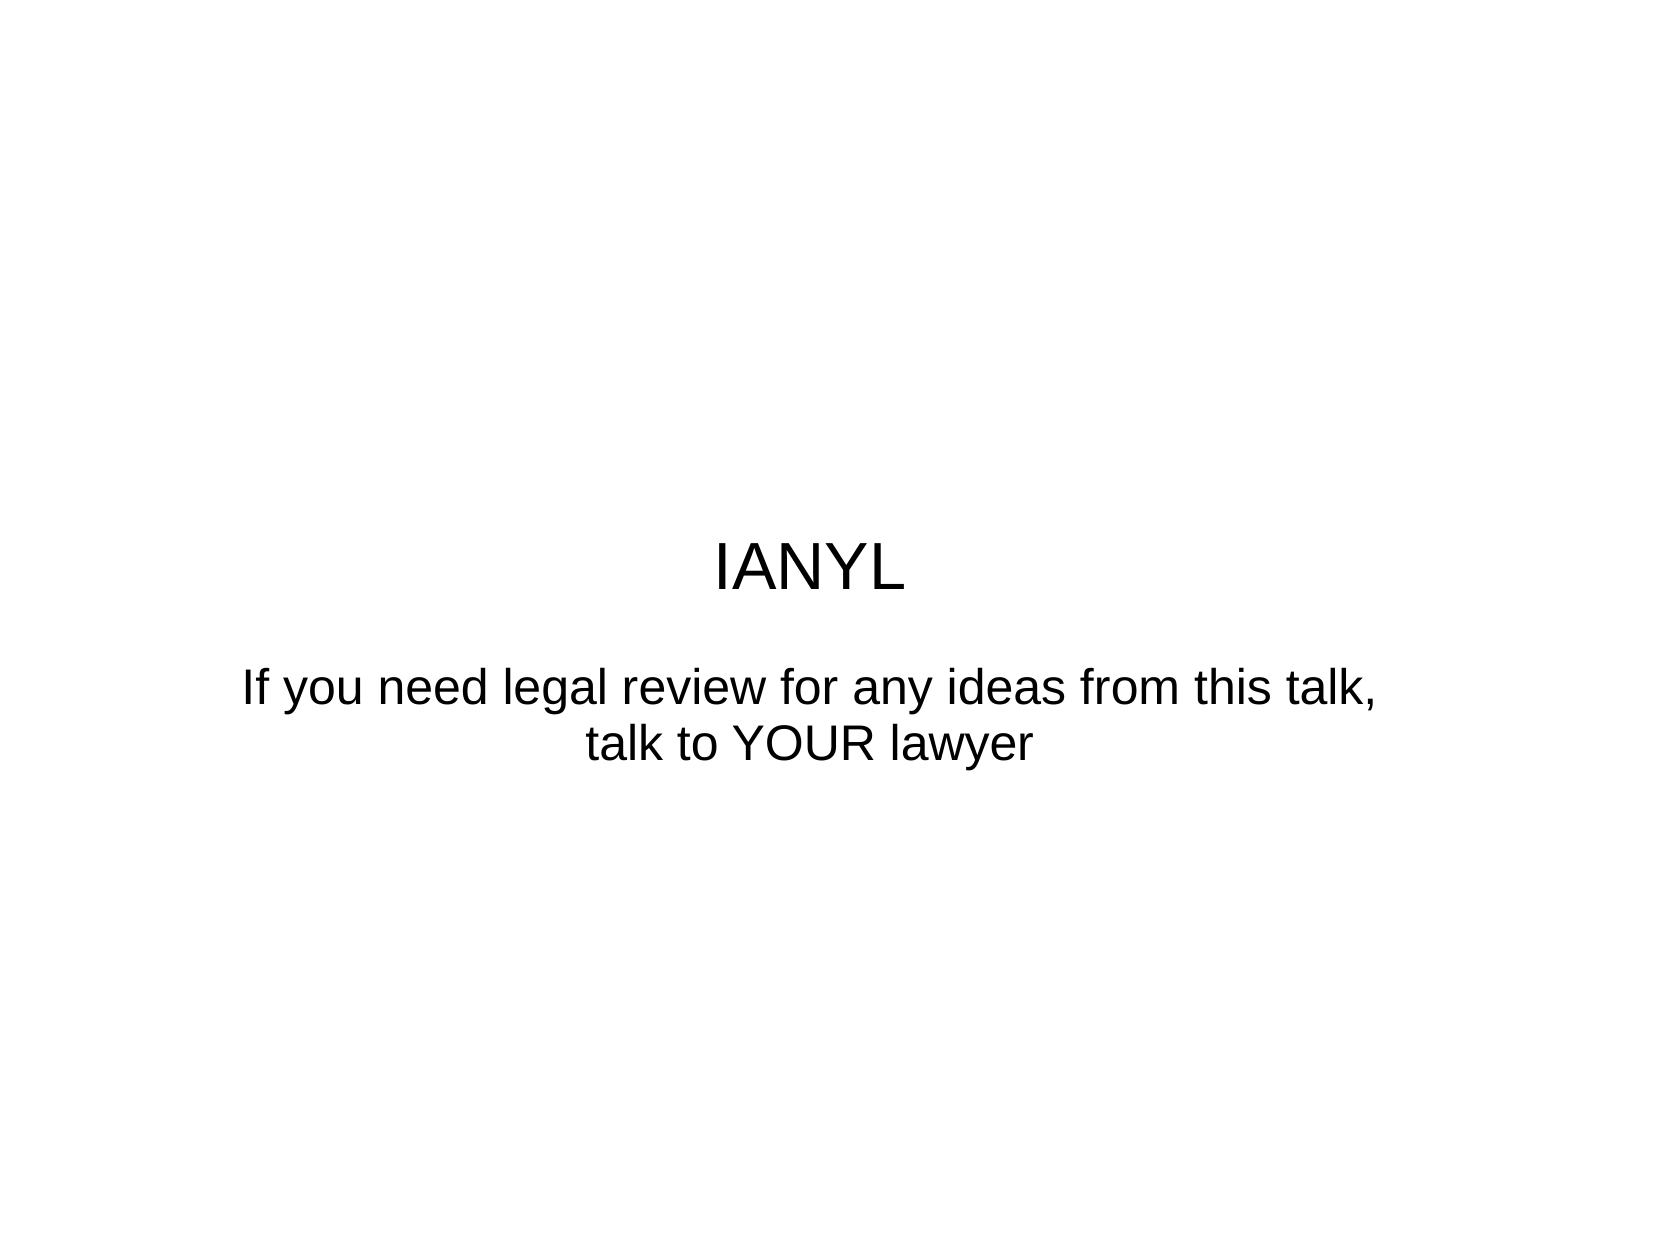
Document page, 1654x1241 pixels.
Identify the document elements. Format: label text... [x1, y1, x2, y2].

subtitle IANYL If you need legal review for any ideas from this talk, talk to YOUR lawyer [82, 290, 1538, 1010]
